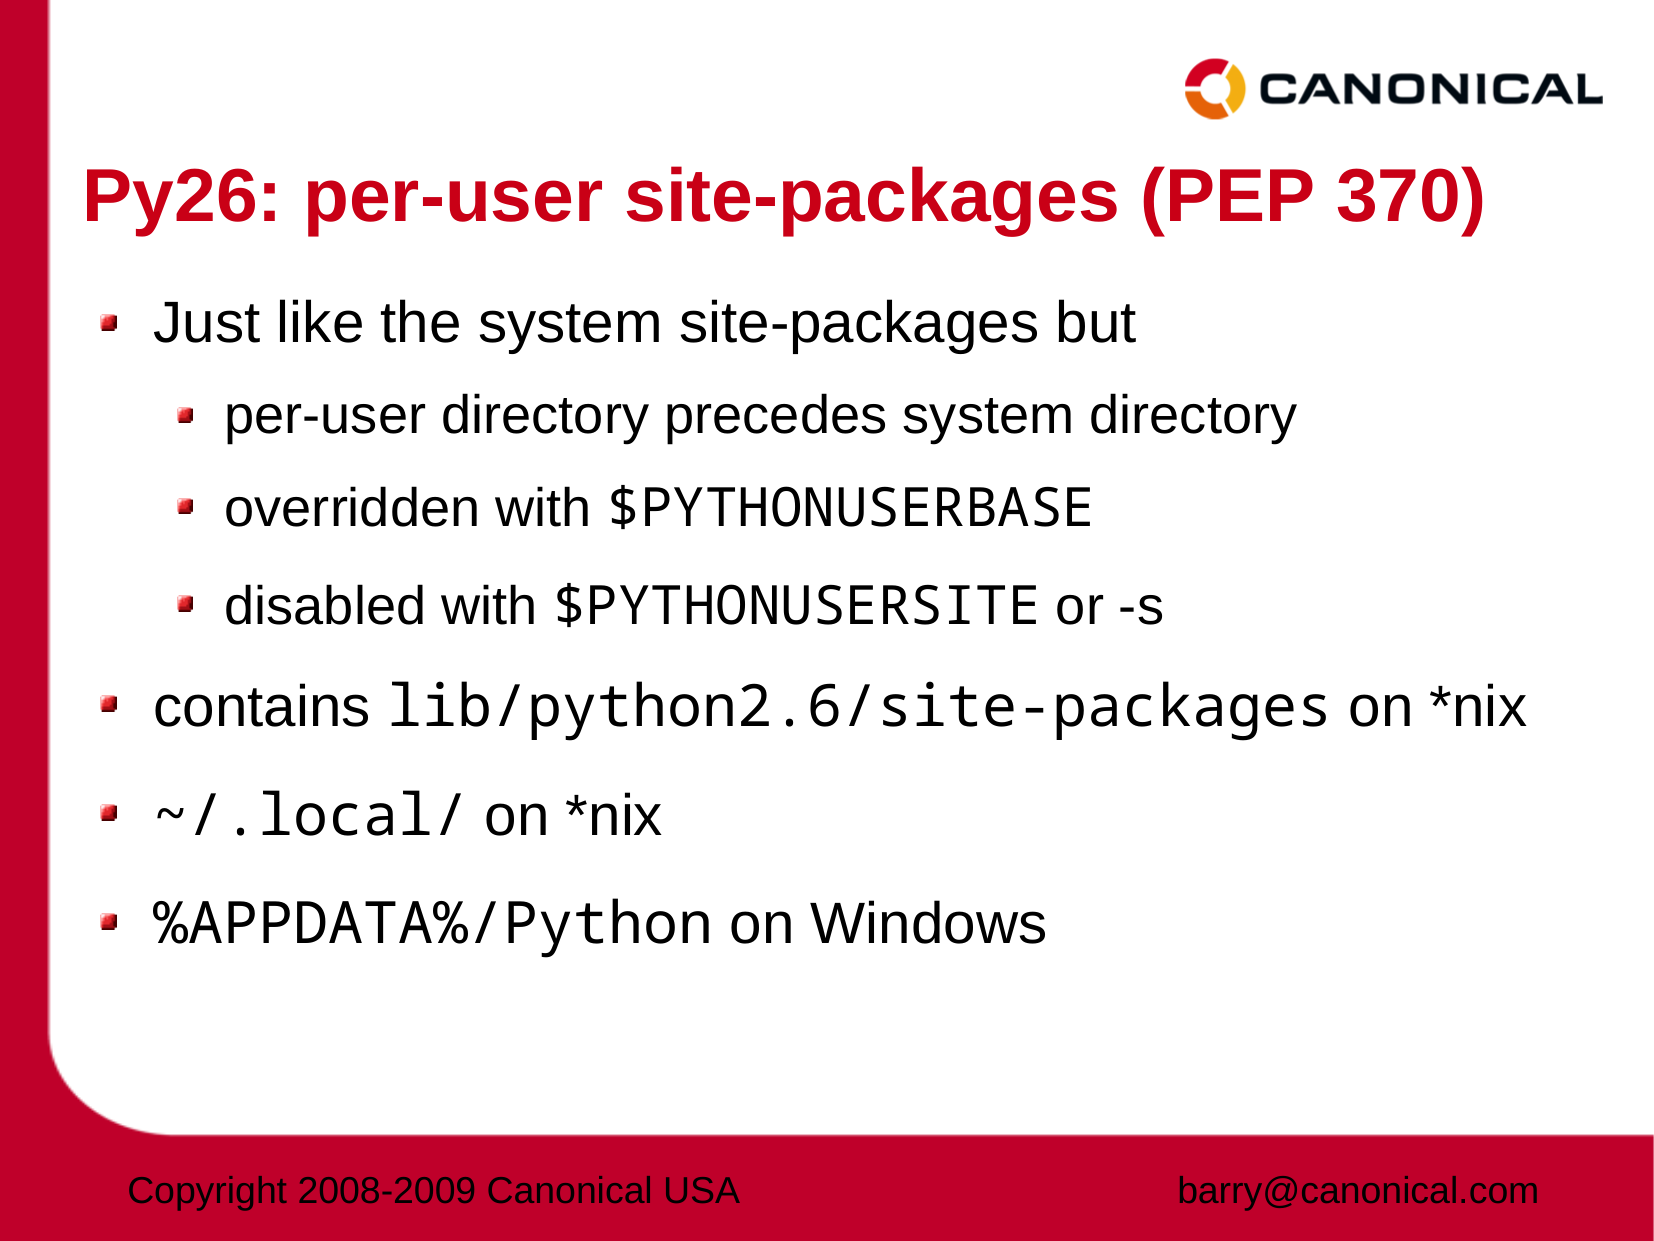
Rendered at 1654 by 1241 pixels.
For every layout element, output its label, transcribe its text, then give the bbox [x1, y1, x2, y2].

list Just like the system site-packages but per-user directory precedes system directory overridden with $PYTHONUSERBASE disabled with $PYTHONUSERSITE or -s contains lib/python2.6/site-packages on *nix ~/.local/ on *nix %APPDATA%/Python on Windows [82, 290, 1571, 1109]
picture [0, 0, 1654, 1241]
title Py26: per-user site-packages (PEP 370) [82, 104, 1571, 287]
